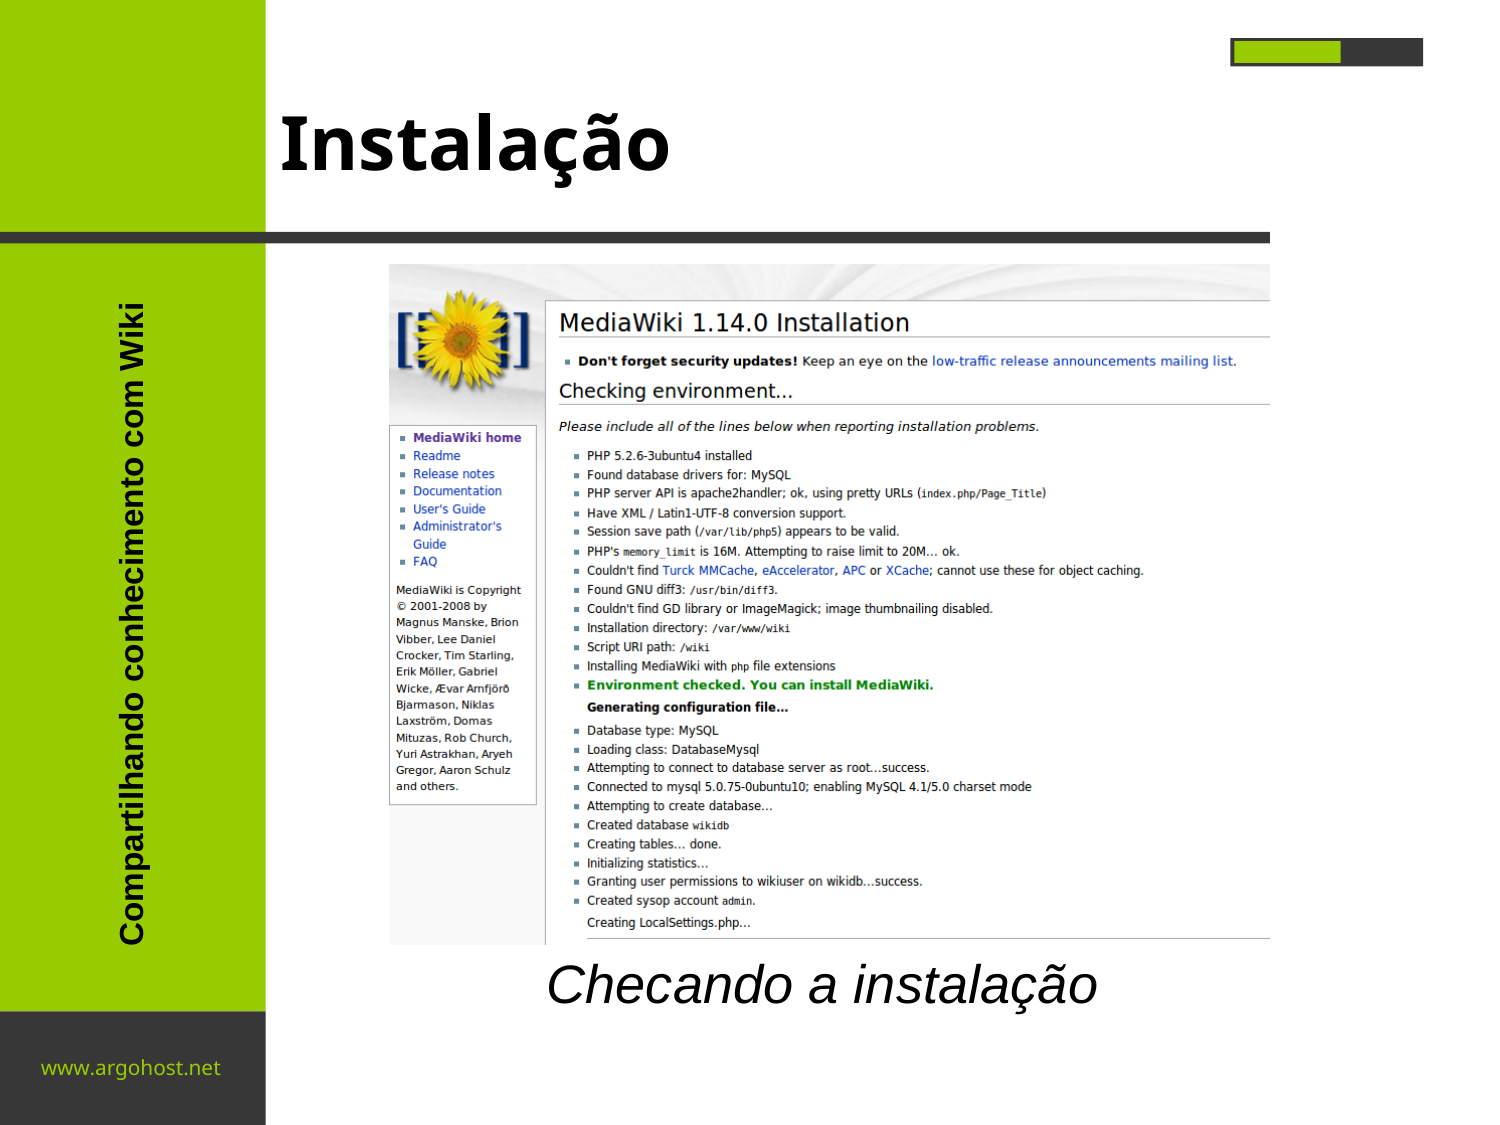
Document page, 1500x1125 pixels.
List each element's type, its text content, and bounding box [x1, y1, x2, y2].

text_box Instalação [265, 88, 1353, 194]
text_box [1230, 38, 1424, 67]
text_box [0, 0, 1270, 1125]
text_box Checando a instalação [531, 941, 1300, 1022]
text_box Compartilhando conhecimento com Wiki [100, 278, 160, 970]
text_box www.argohost.net [26, 1046, 236, 1088]
picture [389, 264, 1270, 945]
